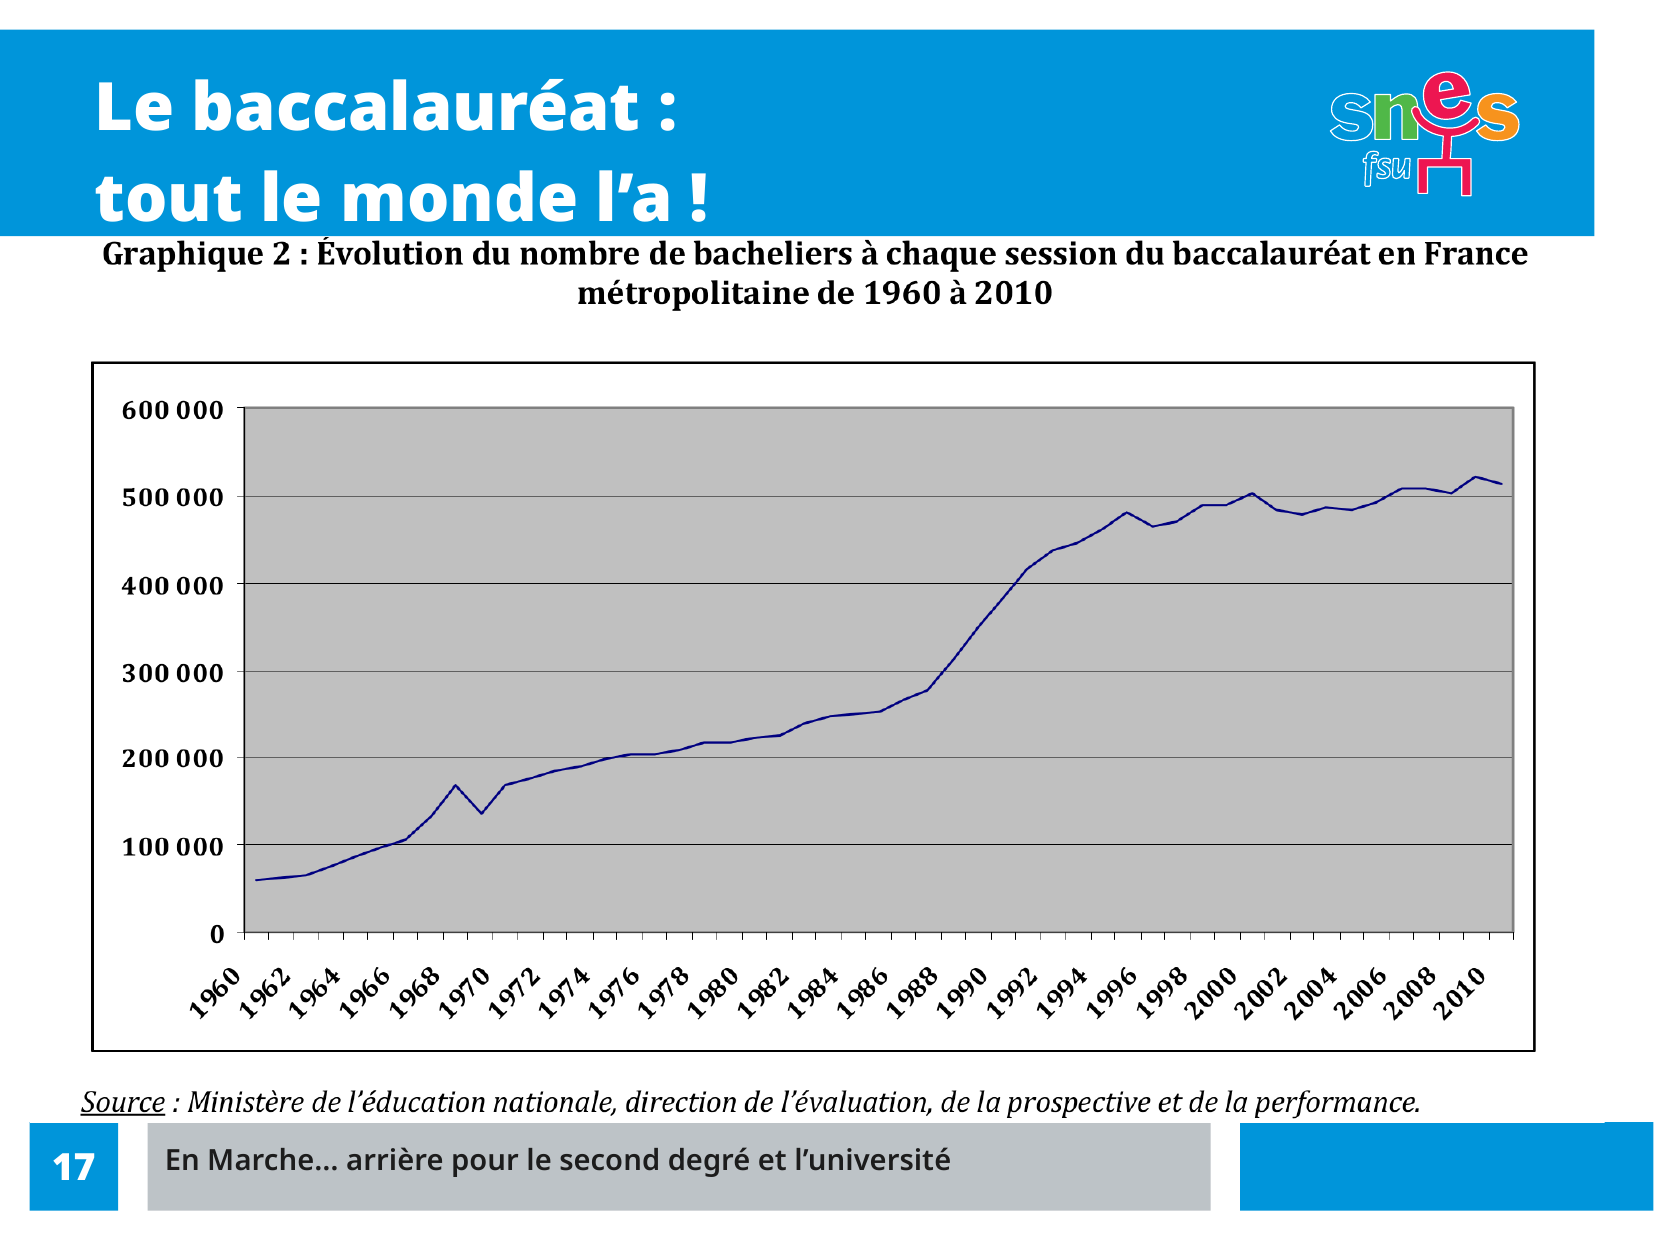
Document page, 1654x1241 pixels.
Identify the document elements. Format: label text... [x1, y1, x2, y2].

picture [30, 237, 1605, 1123]
list En Marche… arrière pour le second degré et l’université [164, 1139, 1183, 1217]
title Le baccalauréat : tout le monde l’a ! [59, 59, 1595, 207]
